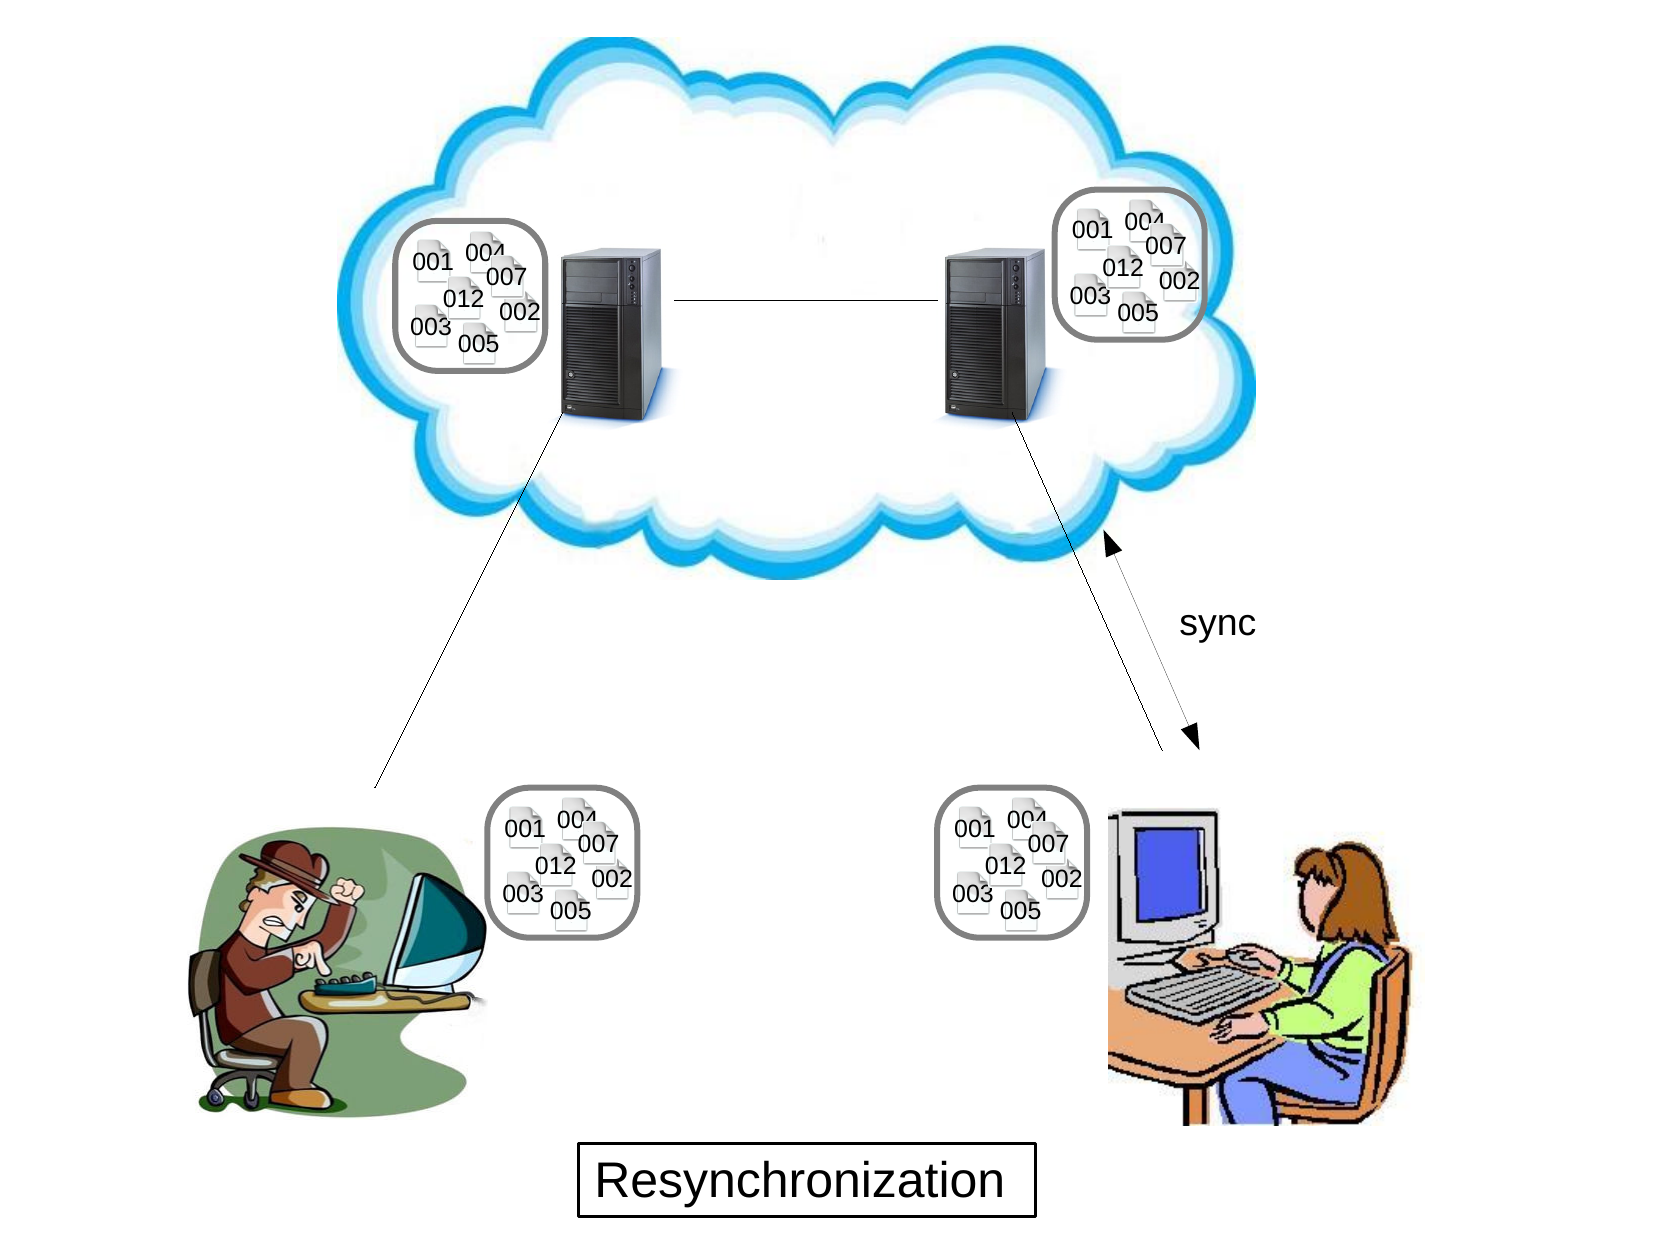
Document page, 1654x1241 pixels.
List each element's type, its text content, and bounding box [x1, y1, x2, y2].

picture [337, 37, 1256, 580]
picture [951, 797, 1084, 933]
text_box sync [1164, 594, 1272, 652]
text_box Resynchronization [578, 1143, 1036, 1217]
picture [1108, 807, 1425, 1126]
picture [501, 797, 634, 933]
picture [187, 825, 488, 1120]
